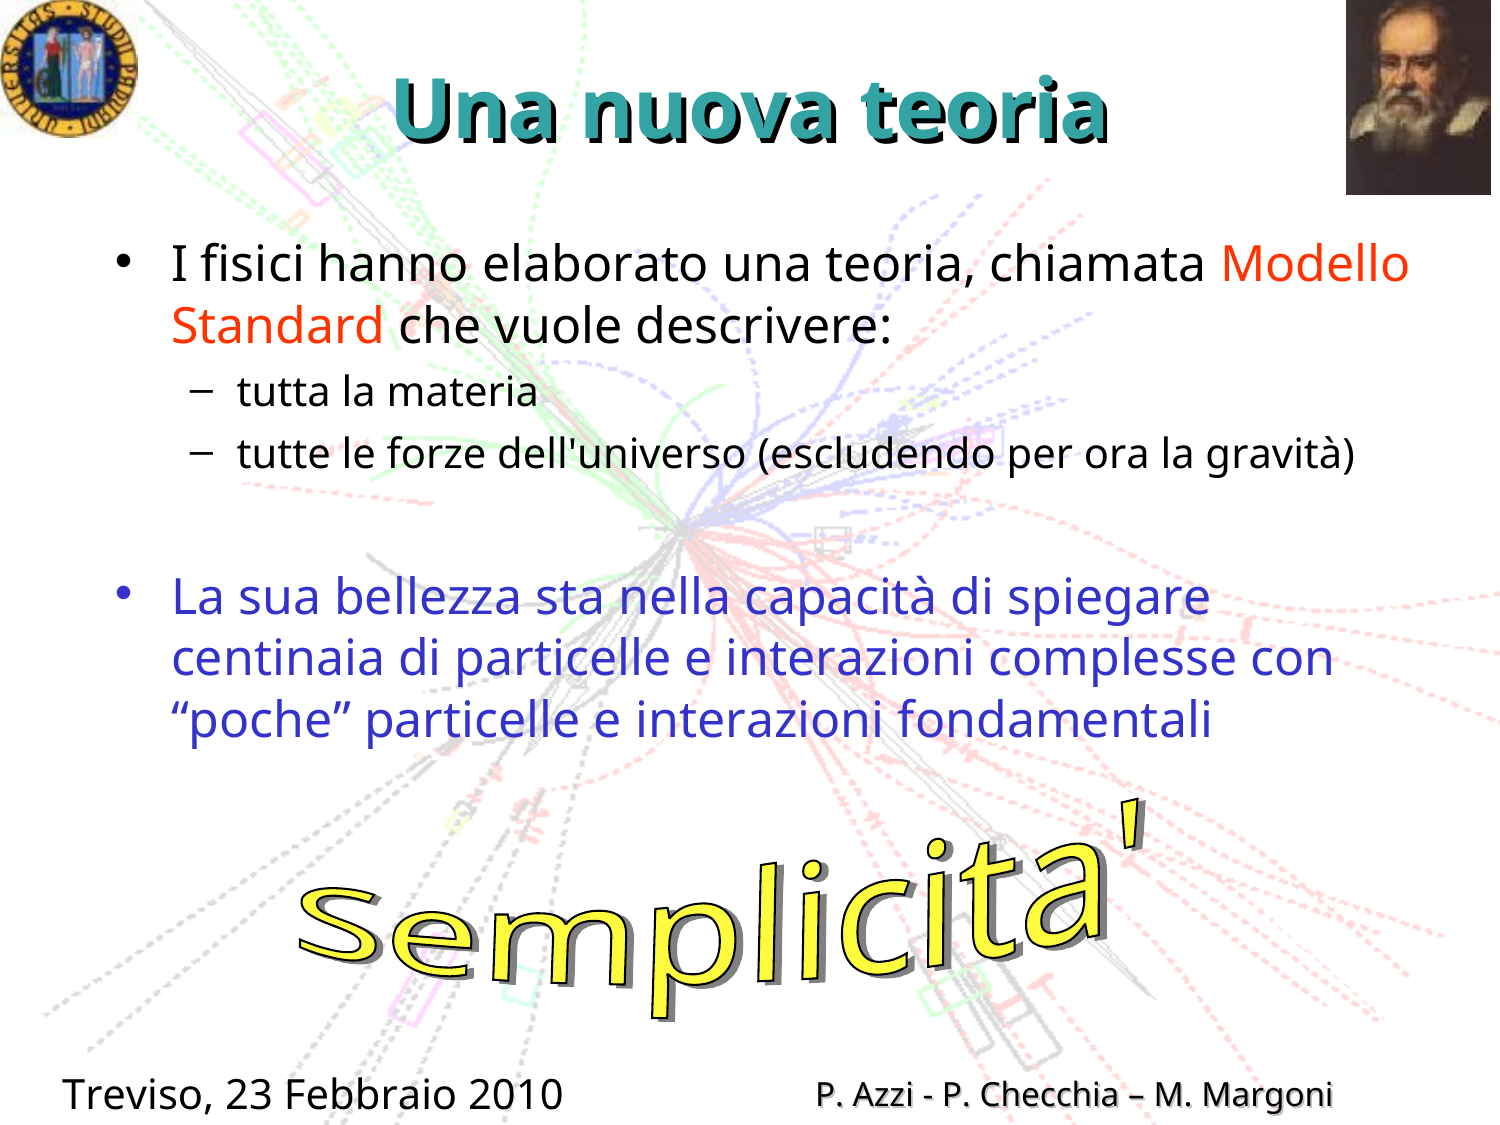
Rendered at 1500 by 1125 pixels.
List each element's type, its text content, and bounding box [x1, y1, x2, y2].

text_box Semplicita' [1121, 798, 1138, 848]
text_box Semplicita' [928, 872, 944, 967]
text_box Semplicita' [393, 912, 472, 977]
text_box Semplicita' [758, 862, 776, 982]
text_box Semplicita' [1026, 843, 1099, 947]
text_box Semplicita' [927, 838, 946, 859]
text_box Semplicita' [802, 891, 819, 980]
title Una nuova teoria [0, 0, 1500, 213]
text_box Semplicita' [842, 879, 909, 975]
text_box Semplicita' [652, 903, 736, 1019]
text_box Semplicita' [300, 888, 376, 961]
list I fisici hanno elaborato una teoria, chiamata Modello Standard che vuole descrivere: tutta la materia tutte le forze dell'universo (escludendo per ora la gravità) La sua bellezza sta nella capacità di spiegare centinaia di particelle e interazioni complesse con “poche” particelle e interazioni fondamentali [99, 224, 1450, 775]
text_box Semplicita' [960, 842, 1015, 958]
picture [0, 213, 1500, 1125]
text_box Semplicita' [803, 860, 821, 879]
text_box Semplicita' [493, 910, 627, 985]
